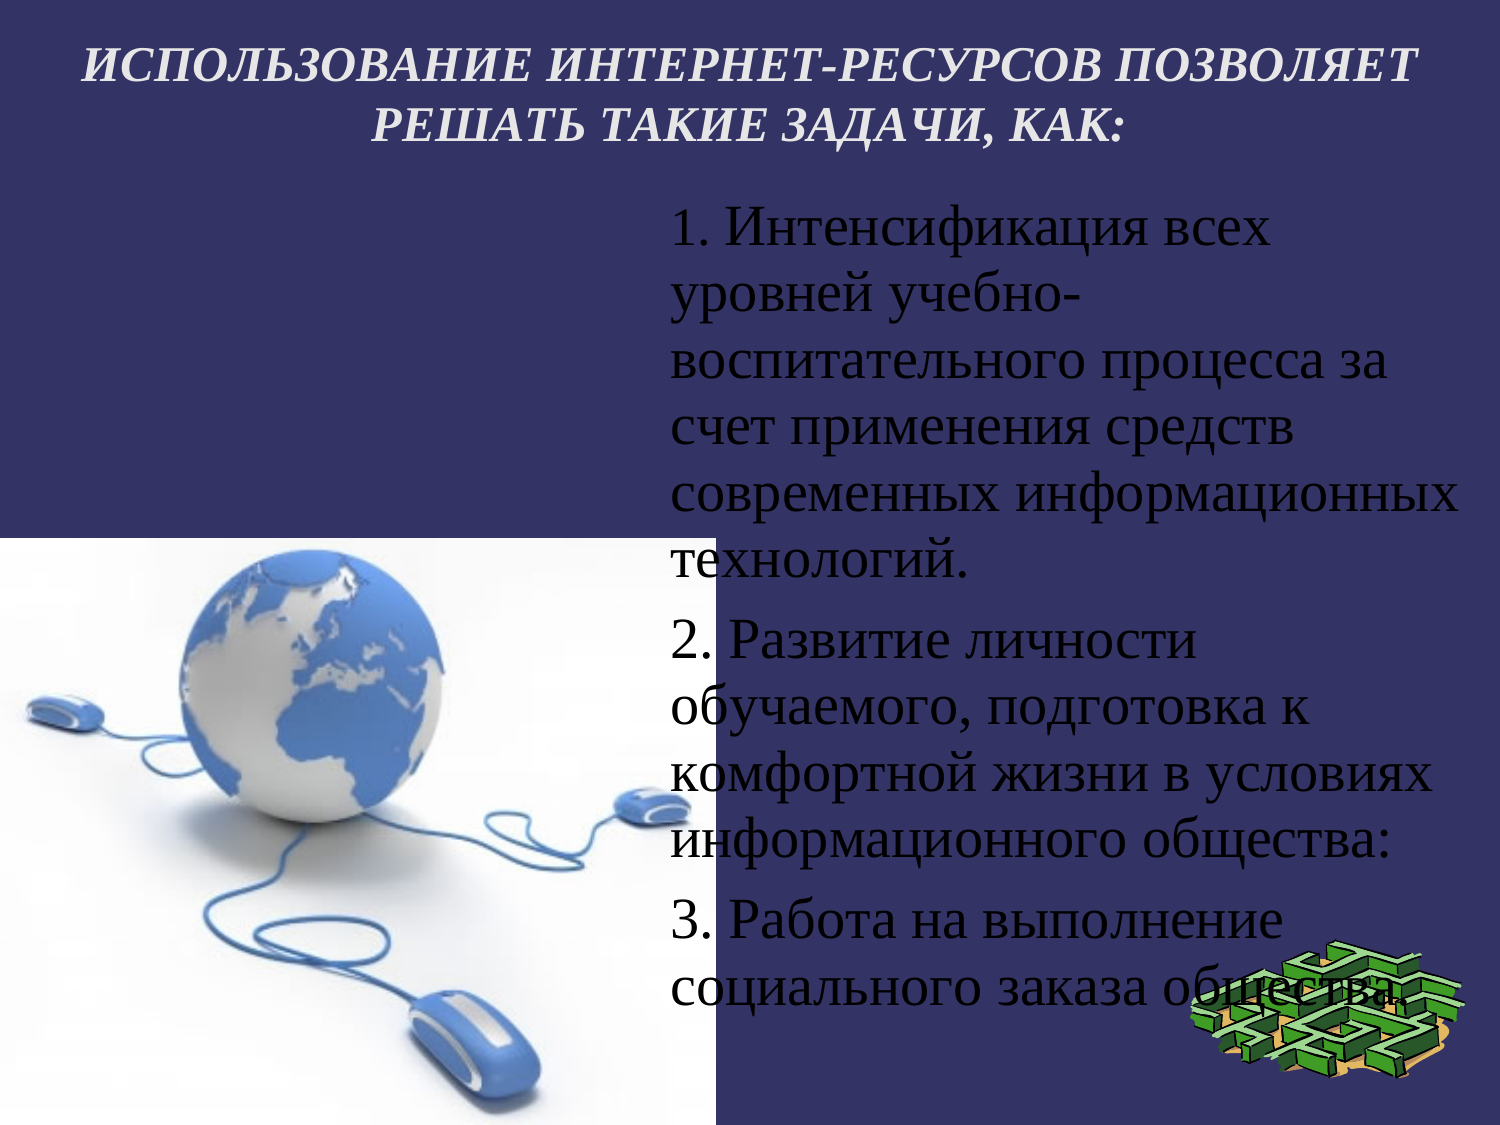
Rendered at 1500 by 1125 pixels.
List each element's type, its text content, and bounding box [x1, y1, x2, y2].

text_box [0, 538, 716, 1125]
list 1. Интенсификация всех уровней учебно-воспитательного процесса за счет применения средств современных информационных технологий. 2. Развитие личности обучаемого, подготовка к комфортной жизни в условиях информационного общества: 3. Работа на выполнение социального заказа общества. [655, 184, 1483, 1107]
title ИСПОЛЬЗОВАНИЕ ИНТЕРНЕТ-РЕСУРСОВ ПОЗВОЛЯЕТ РЕШАТЬ ТАКИЕ ЗАДАЧИ, КАК: [0, 0, 1500, 186]
